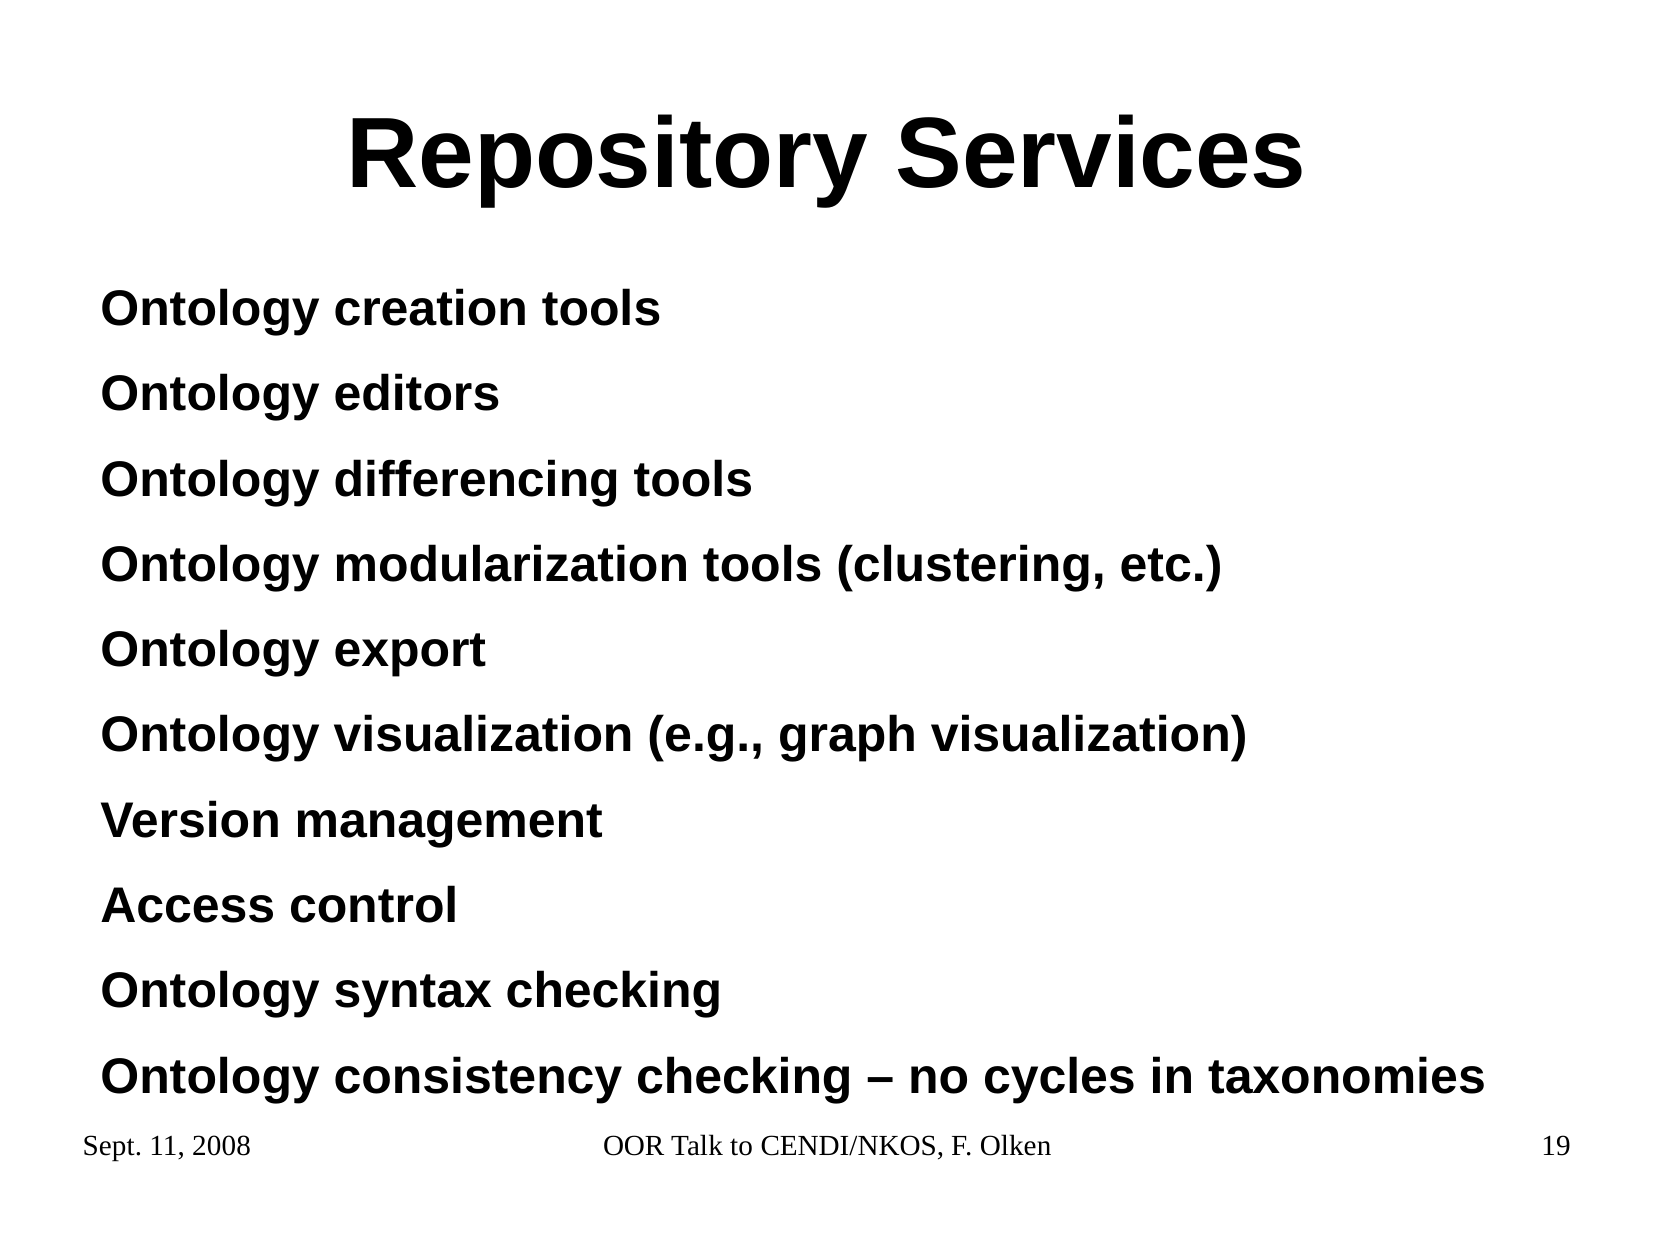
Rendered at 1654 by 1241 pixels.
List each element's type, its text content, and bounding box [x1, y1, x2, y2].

list Ontology creation tools Ontology editors Ontology differencing tools Ontology modularization tools (clustering, etc.) Ontology export Ontology visualization (e.g., graph visualization) Version management Access control Ontology syntax checking Ontology consistency checking – no cycles in taxonomies [82, 280, 1571, 1117]
title Repository Services [82, 56, 1571, 250]
